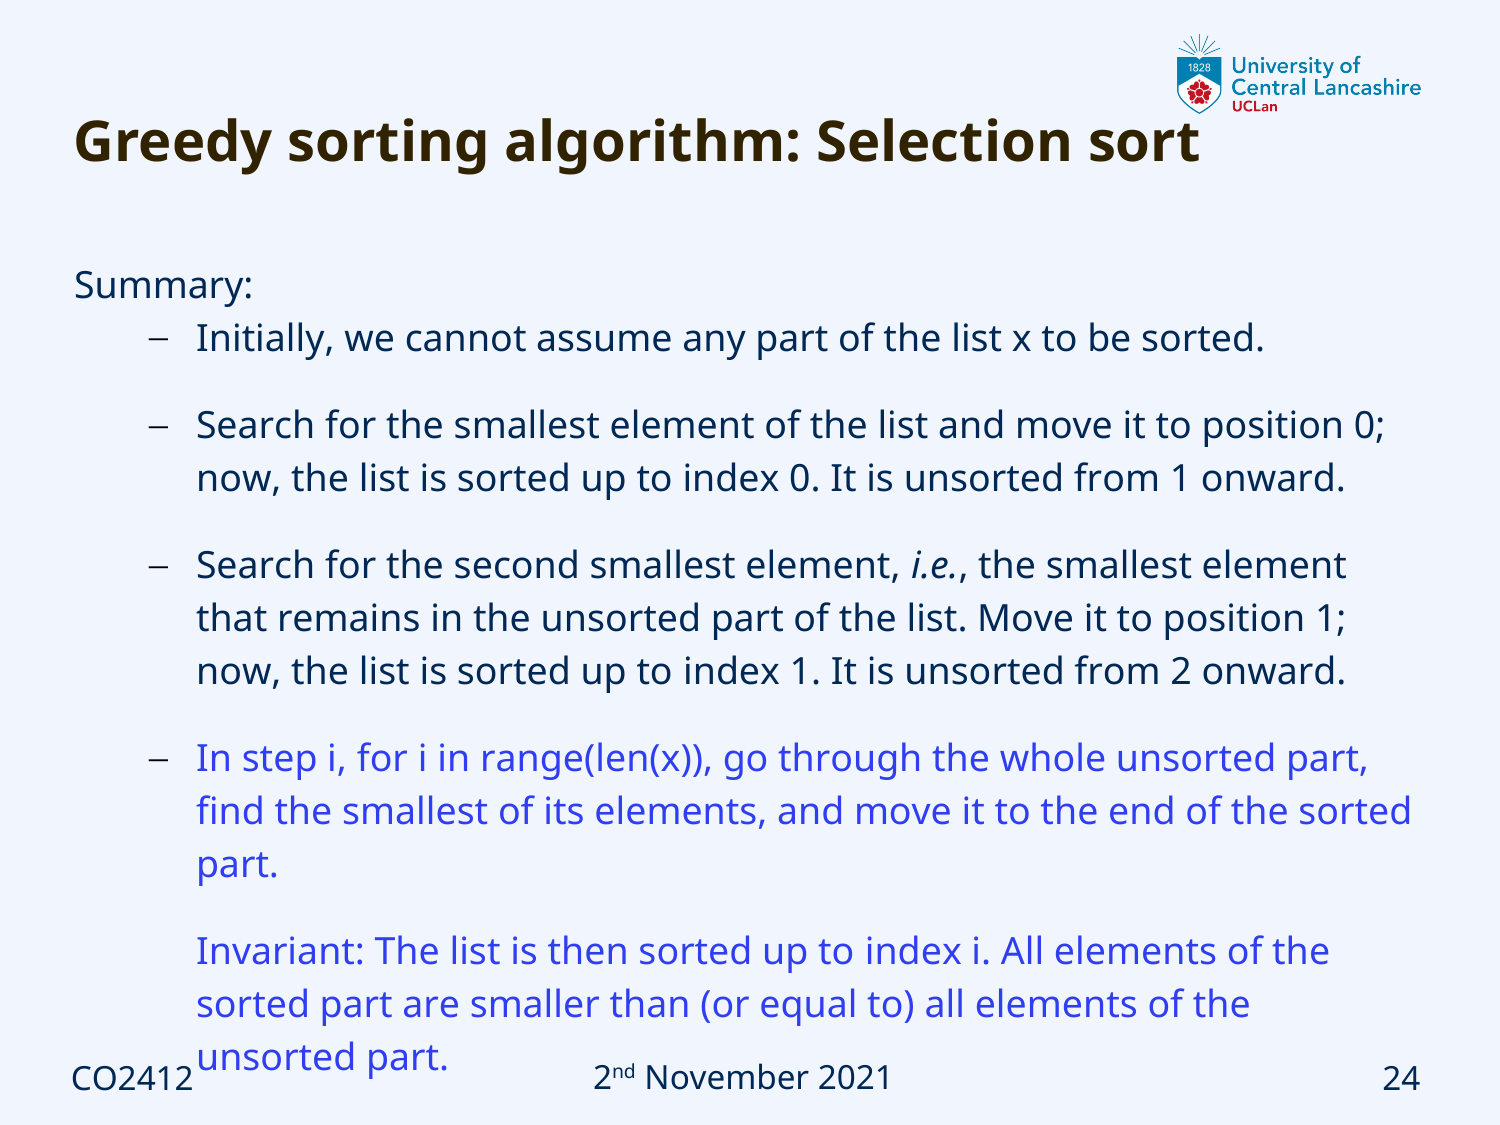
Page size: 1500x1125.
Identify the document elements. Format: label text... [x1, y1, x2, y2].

picture [1177, 34, 1421, 93]
title Greedy sorting algorithm: Selection sort [58, 93, 1475, 186]
text_box Summary: Initially, we cannot assume any part of the list x to be sorted. Search for the smallest element of the list and move it to position 0; now, the list is sorted up to index 0. It is unsorted from 1 onward. Search for the second smallest element, i.e., the smallest element that remains in the unsorted part of the list. Move it to position 1; now, the list is sorted up to index 1. It is unsorted from 2 onward. In step i, for i in range(len(x)), go through the whole unsorted part, find the smallest of its elements, and move it to the end of the sorted part. Invariant: The list is then sorted up to index i. All elements of the sorted part are smaller than (or equal to) all elements of the unsorted part. [59, 246, 1435, 980]
